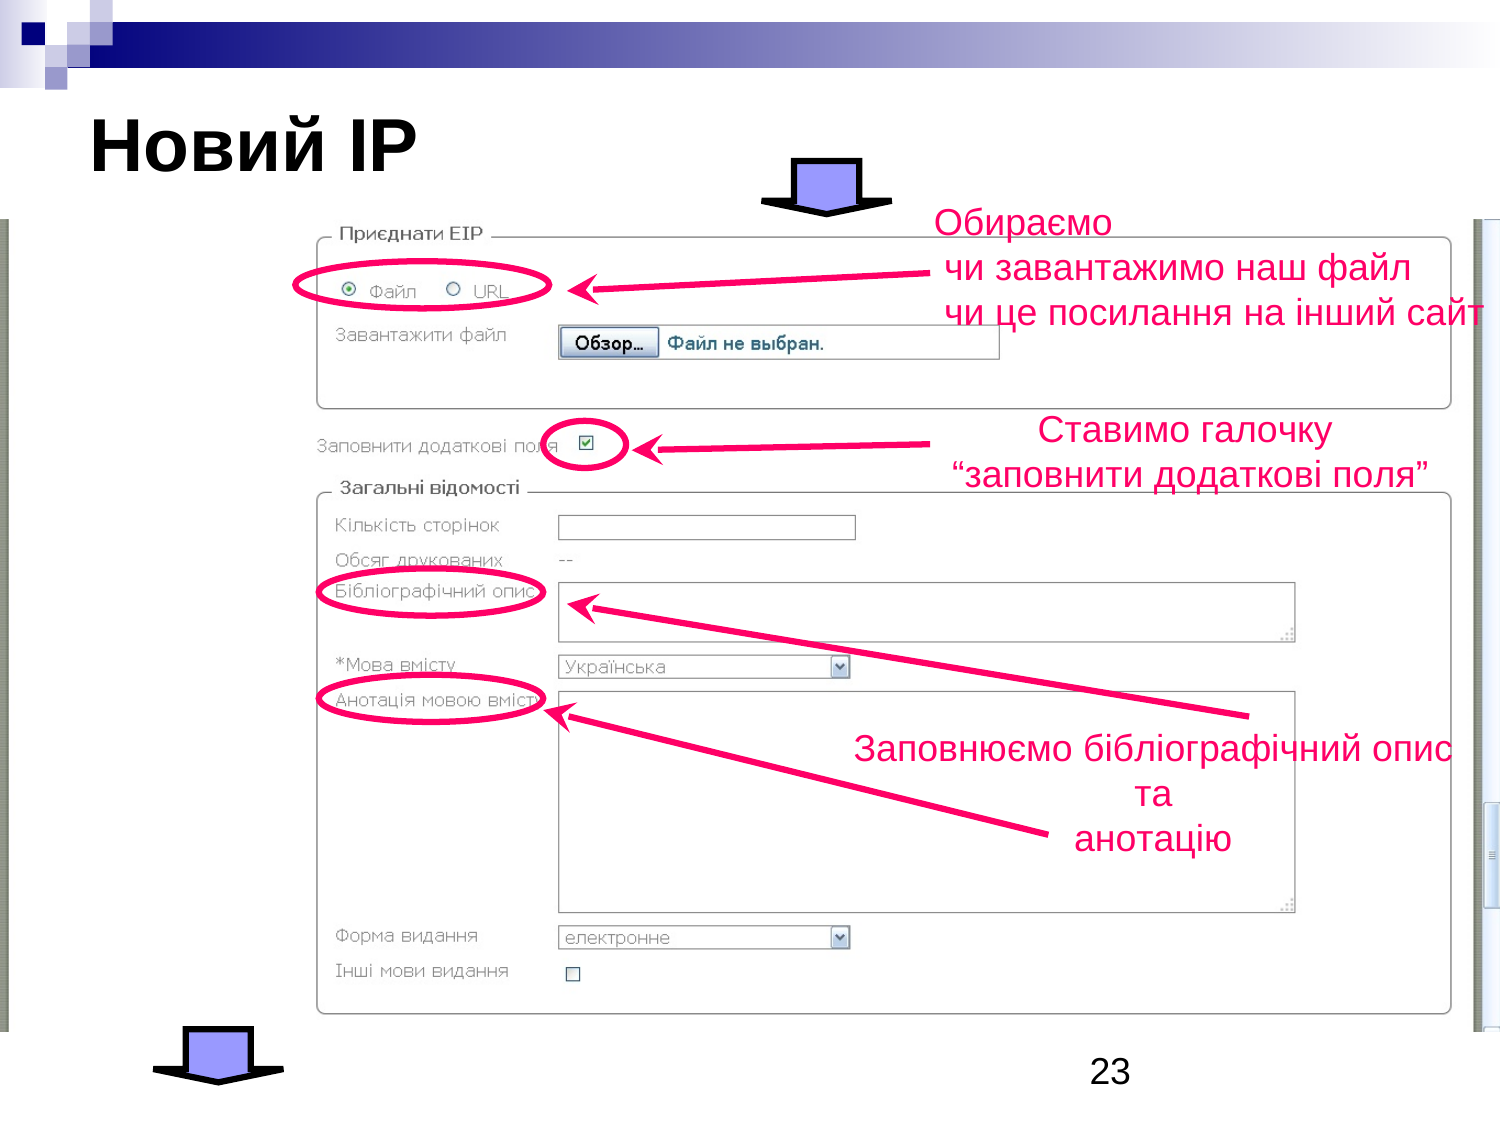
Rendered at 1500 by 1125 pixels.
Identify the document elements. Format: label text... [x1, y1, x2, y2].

text_box Ставимо галочку “заповнити додаткові поля” [926, 397, 1444, 503]
title Новий ІР [75, 74, 1426, 208]
text_box Заповнюємо бібліографічний опис та анотацію [838, 716, 1469, 867]
picture [0, 219, 1500, 1032]
text_box [761, 160, 892, 215]
text_box [295, 261, 550, 309]
text_box [318, 674, 544, 722]
text_box Обираємо чи завантажимо наш файл чи це посилання на інший сайт [918, 190, 1500, 341]
text_box [153, 1029, 284, 1083]
text_box [318, 568, 544, 616]
text_box [543, 420, 627, 469]
